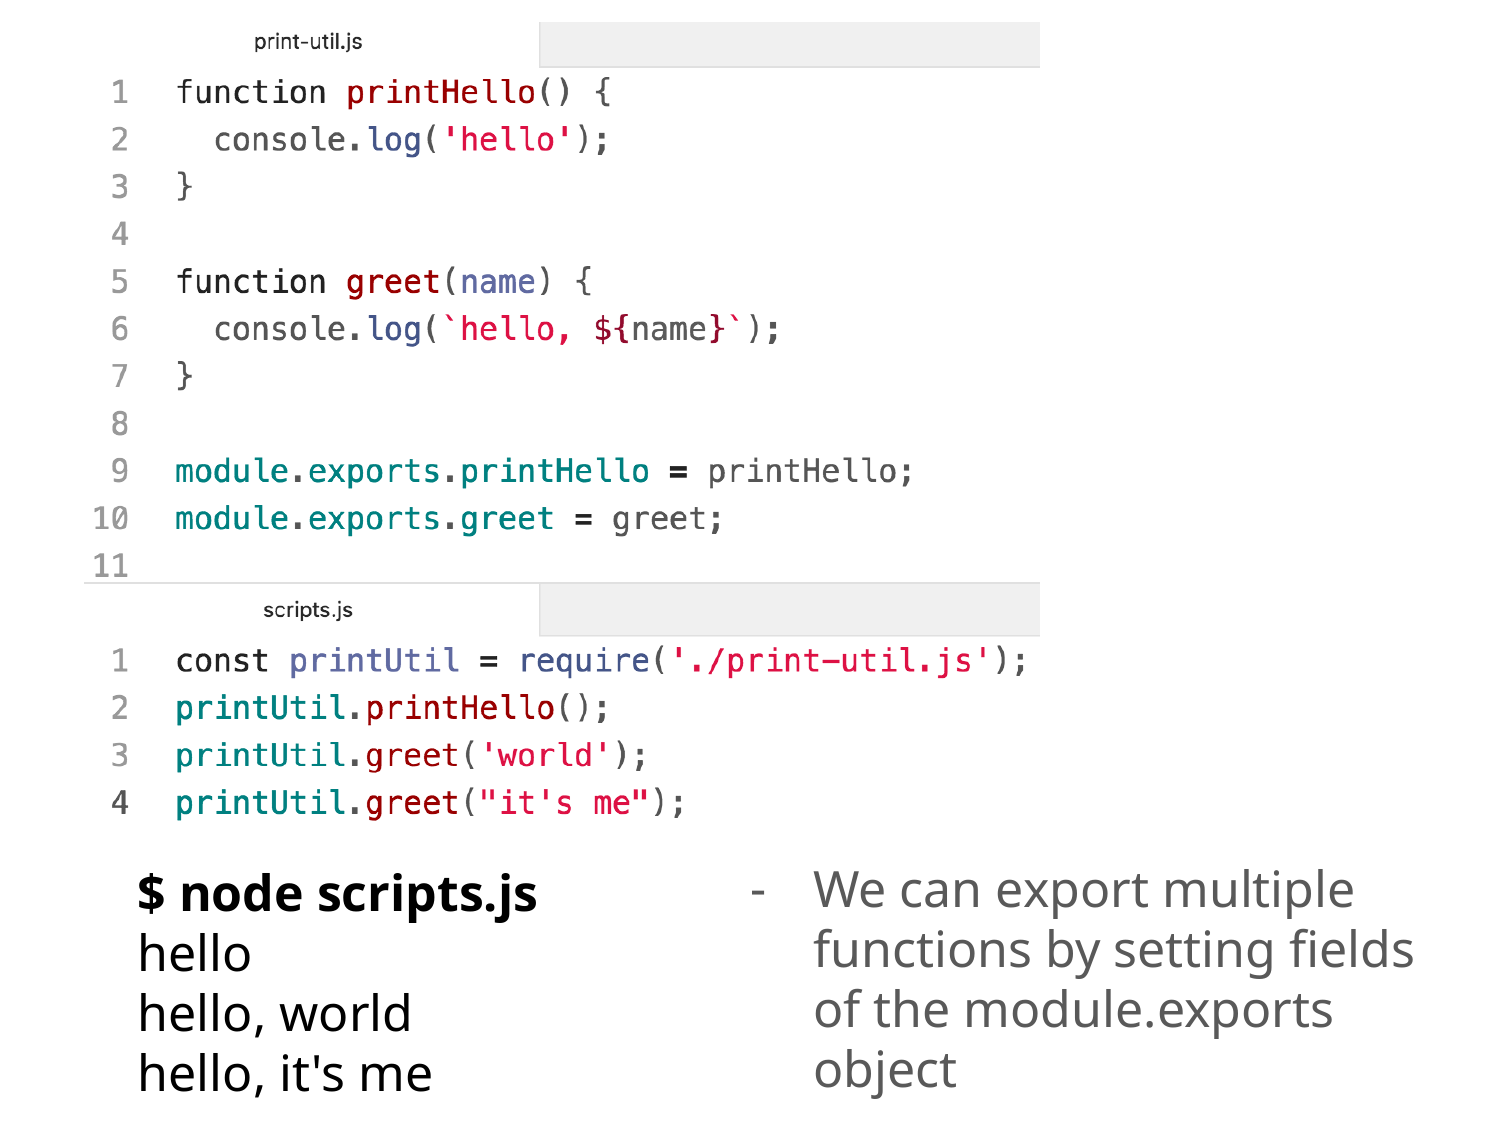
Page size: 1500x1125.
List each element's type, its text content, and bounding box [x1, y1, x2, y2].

list We can export multiple functions by setting fields of the module.exports object [723, 842, 1491, 1125]
picture [84, 22, 1040, 836]
text_box $ node scripts.js hello hello, world hello, it's me [122, 846, 723, 1113]
